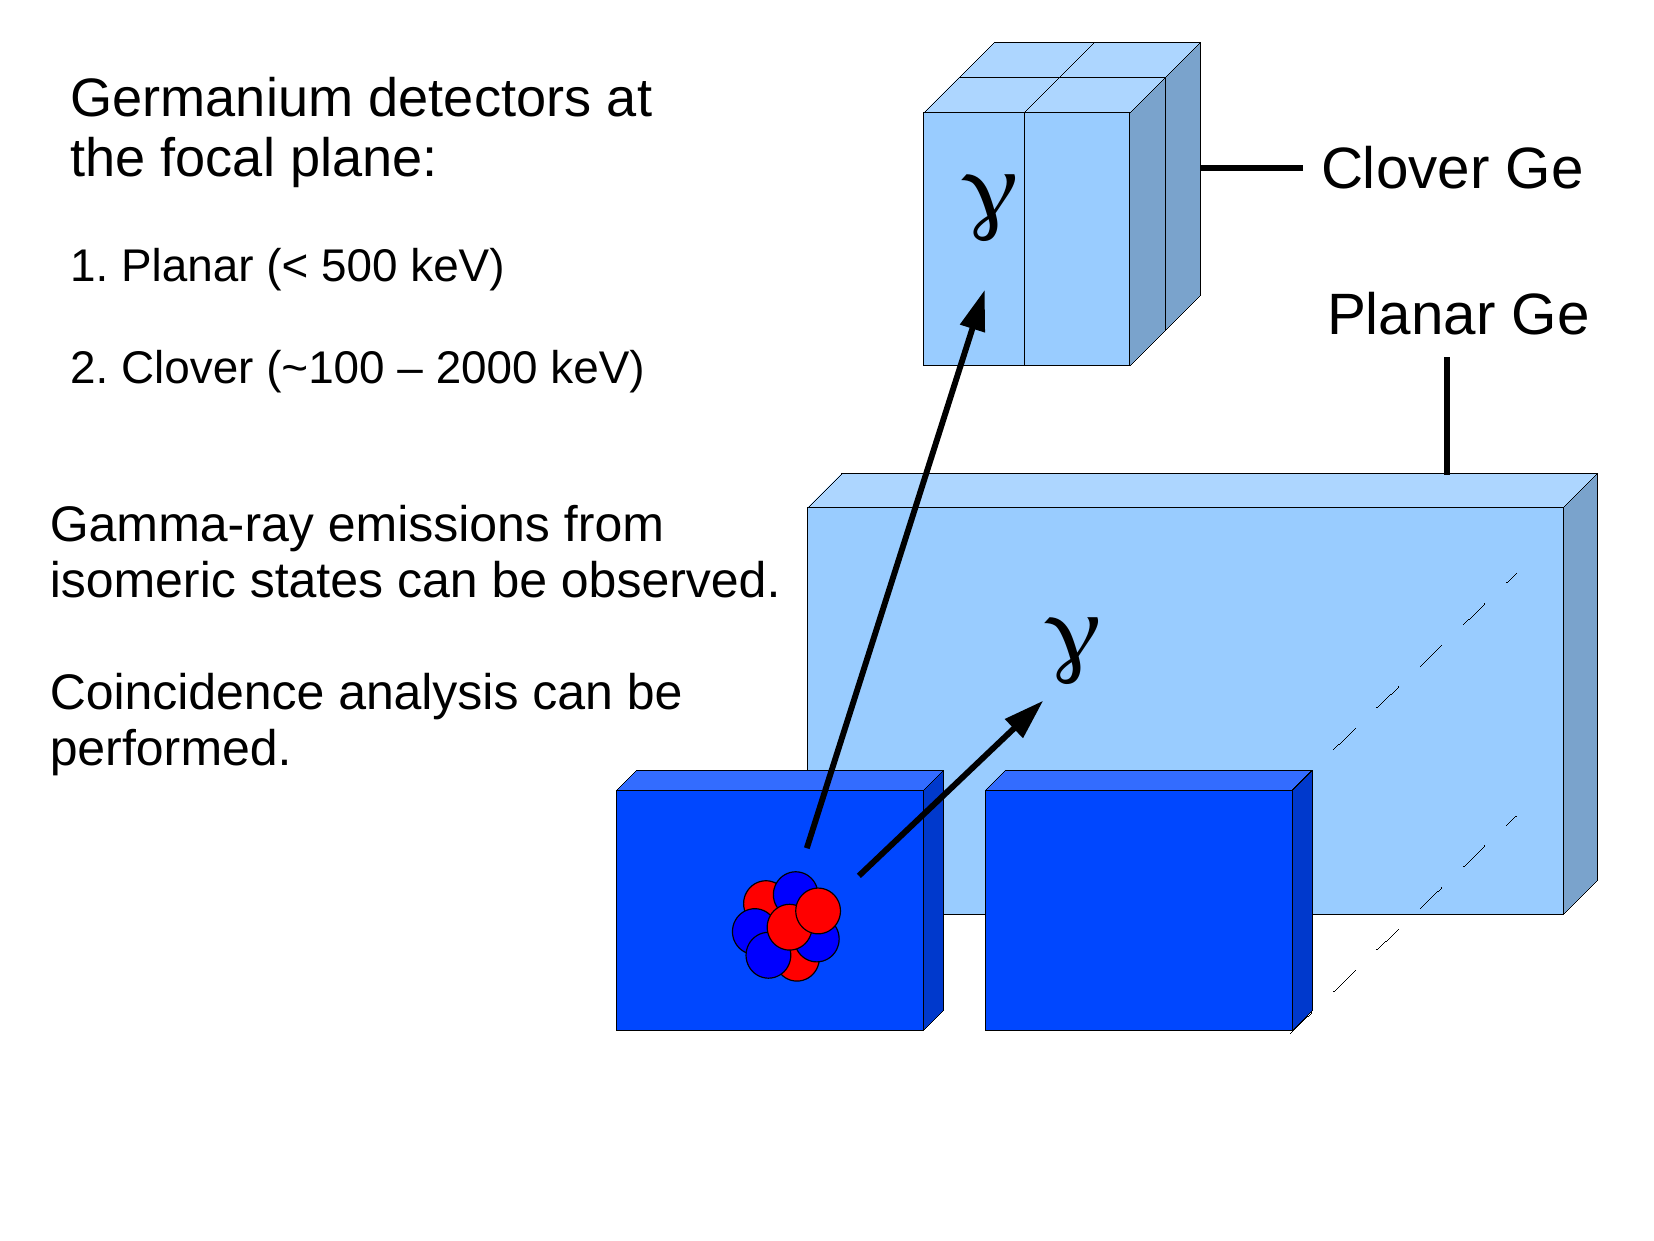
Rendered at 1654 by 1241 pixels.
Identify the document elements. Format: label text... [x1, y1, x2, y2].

text_box Germanium detectors at the focal plane: Planar (< 500 keV) Clover (~100 – 2000 keV) [55, 59, 740, 454]
text_box  [1030, 587, 1150, 734]
text_box Planar Ge [1312, 274, 1631, 373]
text_box [616, 473, 1598, 1031]
text_box Clover Ge [1306, 128, 1616, 208]
text_box [923, 42, 1201, 366]
text_box Gamma-ray emissions from isomeric states can be observed. Coincidence analysis can be performed. [35, 489, 816, 817]
text_box [807, 508, 911, 770]
text_box  [947, 144, 1068, 291]
